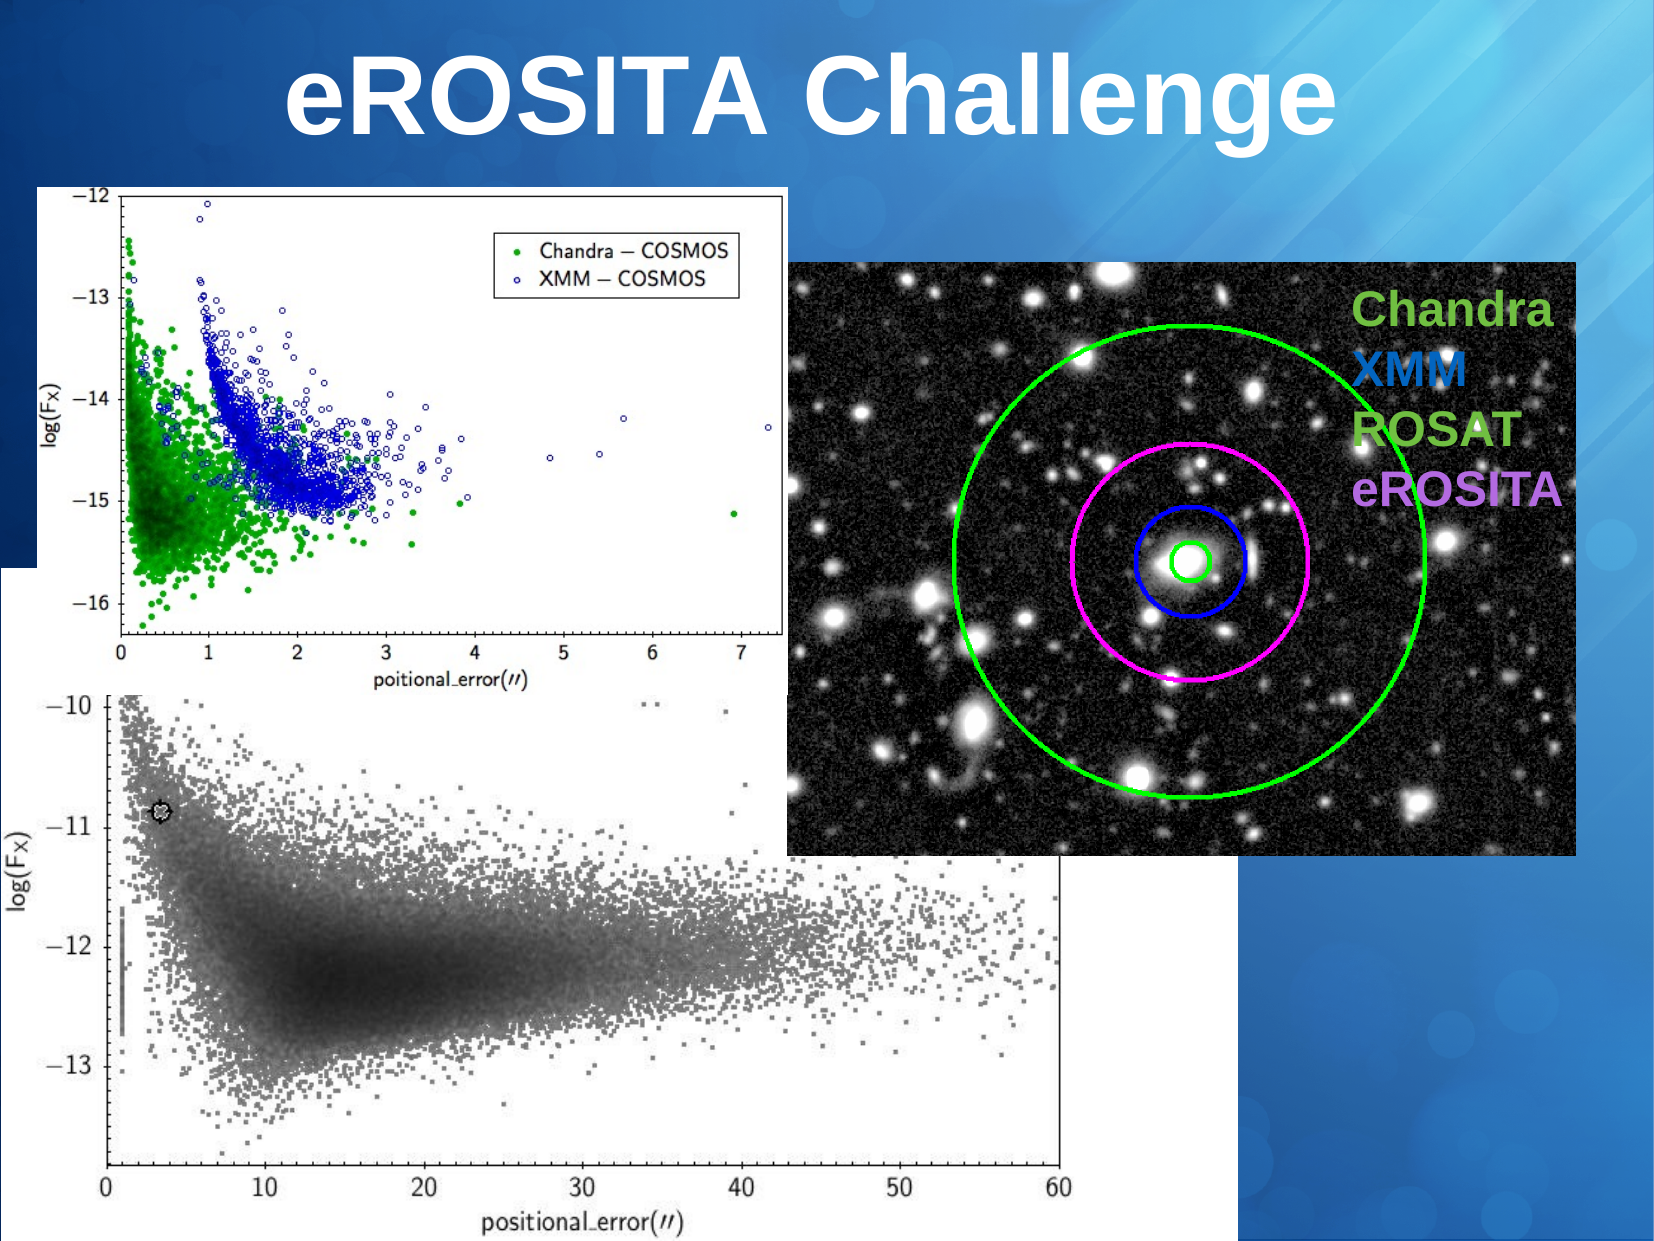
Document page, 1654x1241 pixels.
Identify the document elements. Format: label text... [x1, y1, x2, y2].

text_box Chandra XMM ROSAT eROSITA [1342, 250, 1654, 543]
title eROSITA Challenge [118, 11, 1506, 180]
picture [0, 0, 1654, 1241]
